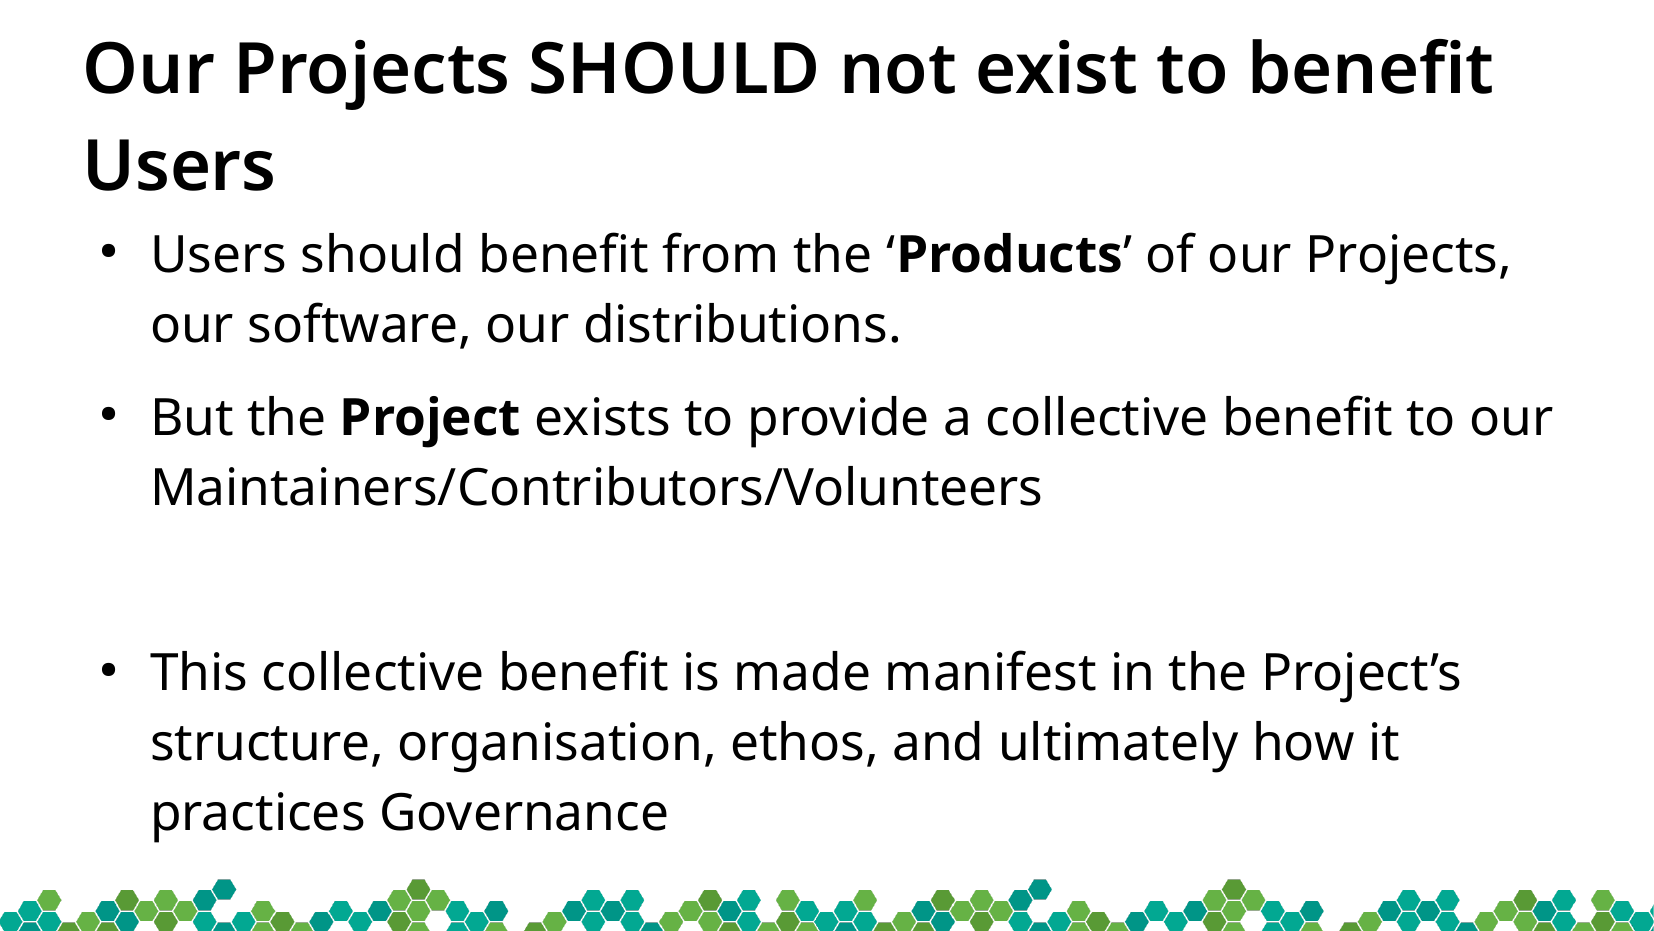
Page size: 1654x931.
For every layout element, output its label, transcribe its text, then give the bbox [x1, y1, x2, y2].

picture [0, 871, 1654, 931]
list Users should benefit from the ‘Products’ of our Projects, our software, our distributions. But the Project exists to provide a collective benefit to our Maintainers/Contributors/Volunteers This collective benefit is made manifest in the Project’s structure, organisation, ethos, and ultimately how it practices Governance [82, 217, 1571, 848]
title Our Projects SHOULD not exist to benefit Users [82, 37, 1571, 193]
